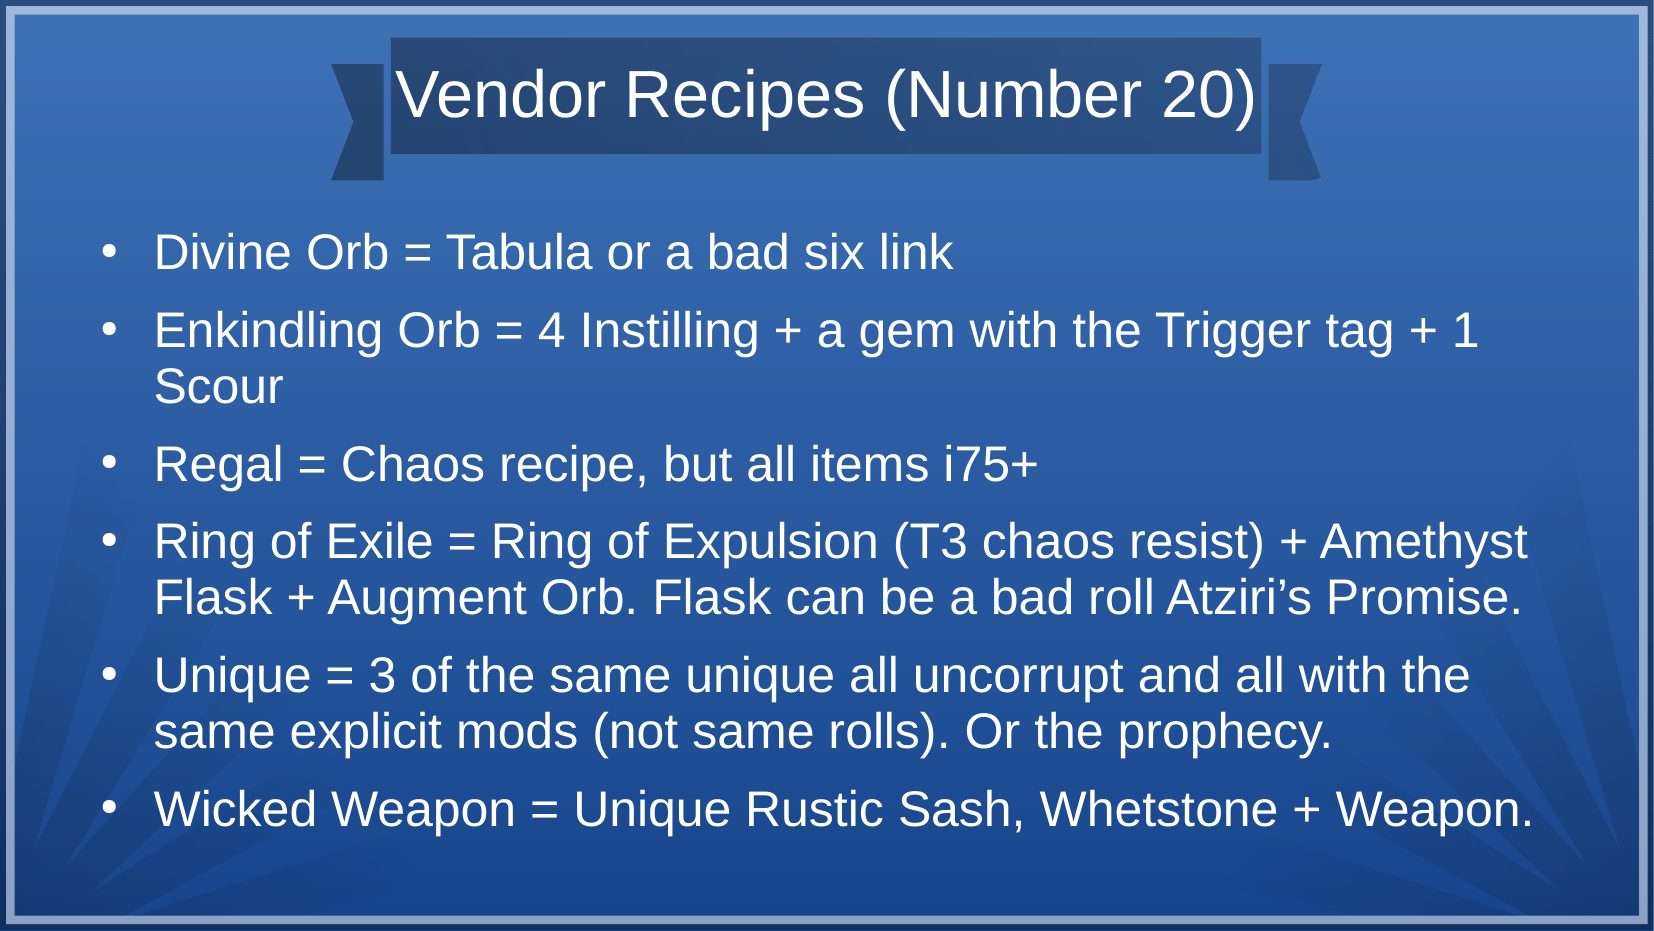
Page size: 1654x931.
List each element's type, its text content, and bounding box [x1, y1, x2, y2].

title Vendor Recipes (Number 20) [389, 35, 1264, 154]
list Divine Orb = Tabula or a bad six link Enkindling Orb = 4 Instilling + a gem with the Trigger tag + 1 Scour Regal = Chaos recipe, but all items i75+ Ring of Exile = Ring of Expulsion (T3 chaos resist) + Amethyst Flask + Augment Orb. Flask can be a bad roll Atziri’s Promise. Unique = 3 of the same unique all uncorrupt and all with the same explicit mods (not same rolls). Or the prophecy. Wicked Weapon = Unique Rustic Sash, Whetstone + Weapon. [82, 224, 1571, 848]
